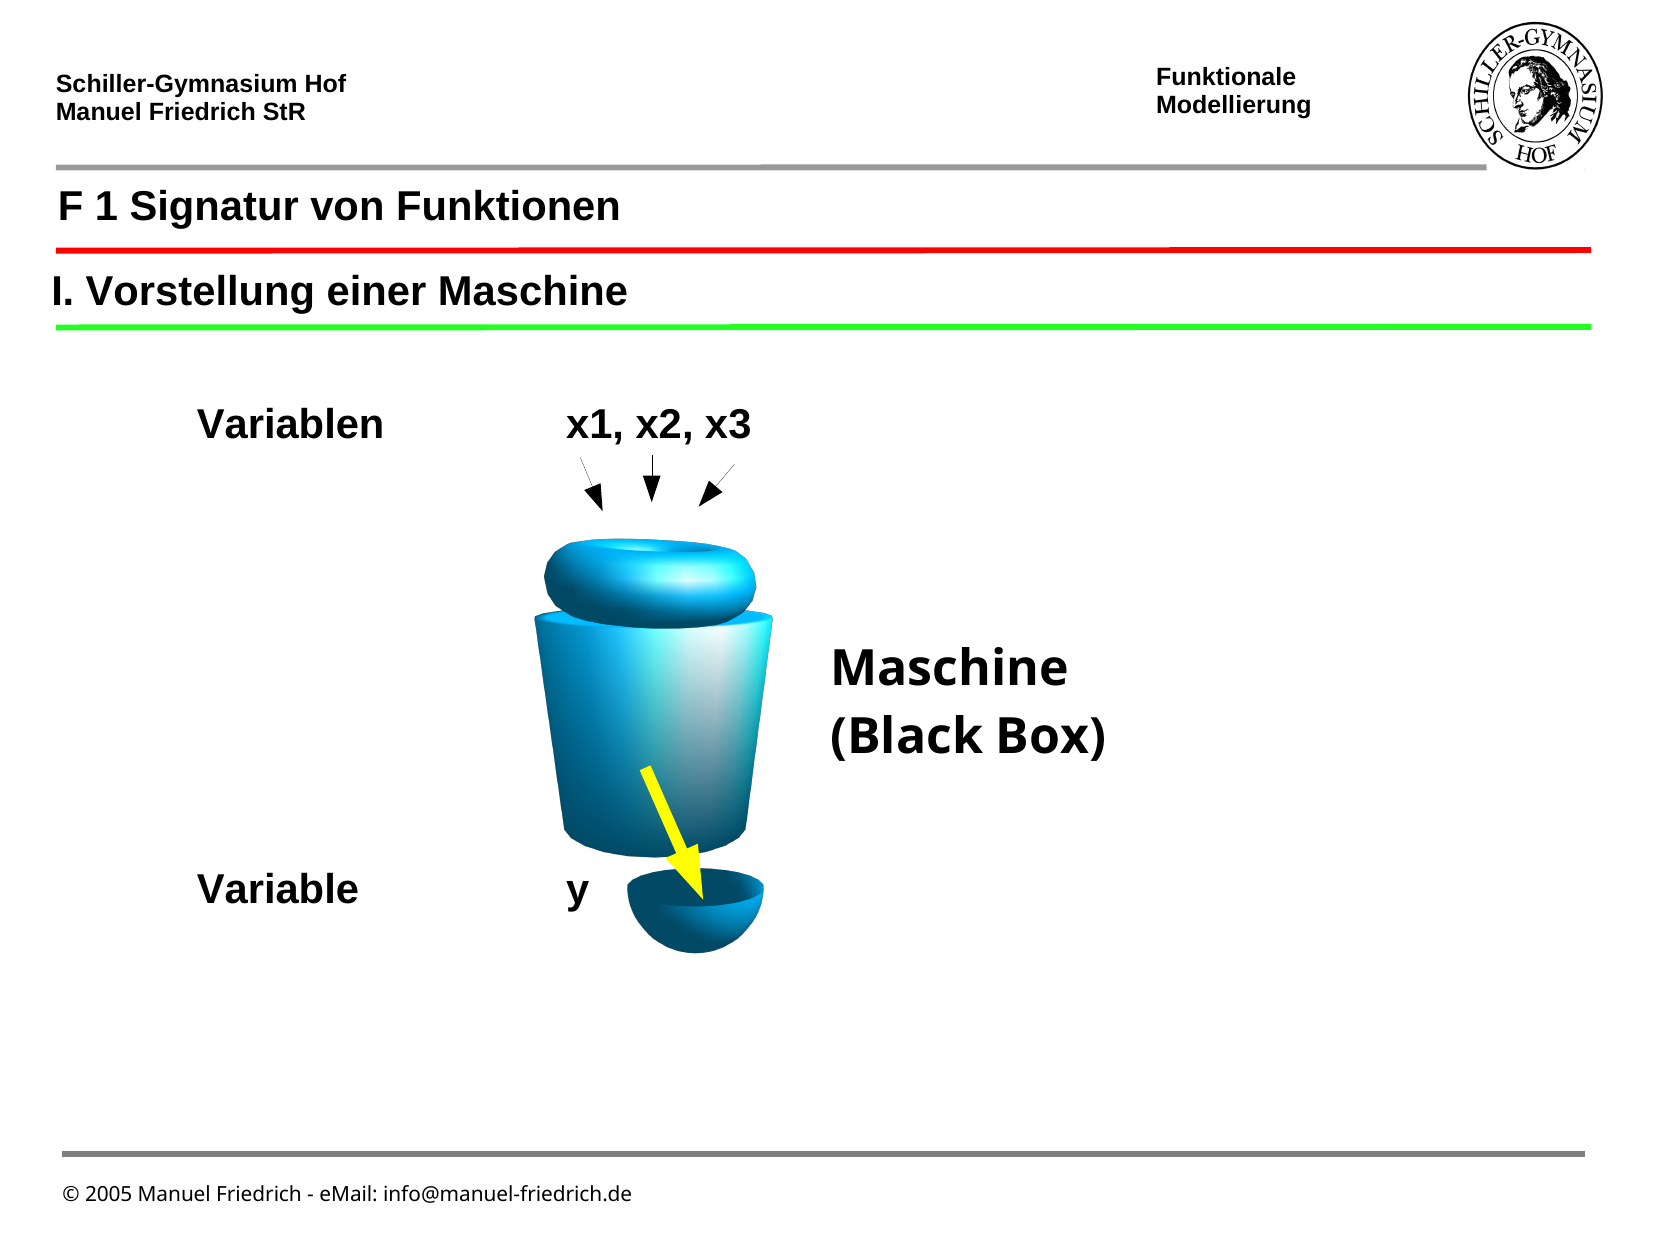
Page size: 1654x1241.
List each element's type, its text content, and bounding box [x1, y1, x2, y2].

text_box Maschine (Black Box) [830, 631, 1186, 754]
text_box Funktionale Modellierung [1156, 62, 1425, 123]
picture [1466, 20, 1605, 172]
text_box F 1 Signatur von Funktionen [57, 183, 1284, 234]
text_box Variablen x1, x2, x3 Variable y [196, 401, 1654, 1058]
text_box © 2005 Manuel Friedrich - eMail: info@manuel-friedrich.de [62, 1178, 1550, 1204]
text_box Schiller-Gymnasium Hof Manuel Friedrich StR [55, 69, 396, 129]
text_box I. Vorstellung einer Maschine [51, 268, 1563, 319]
